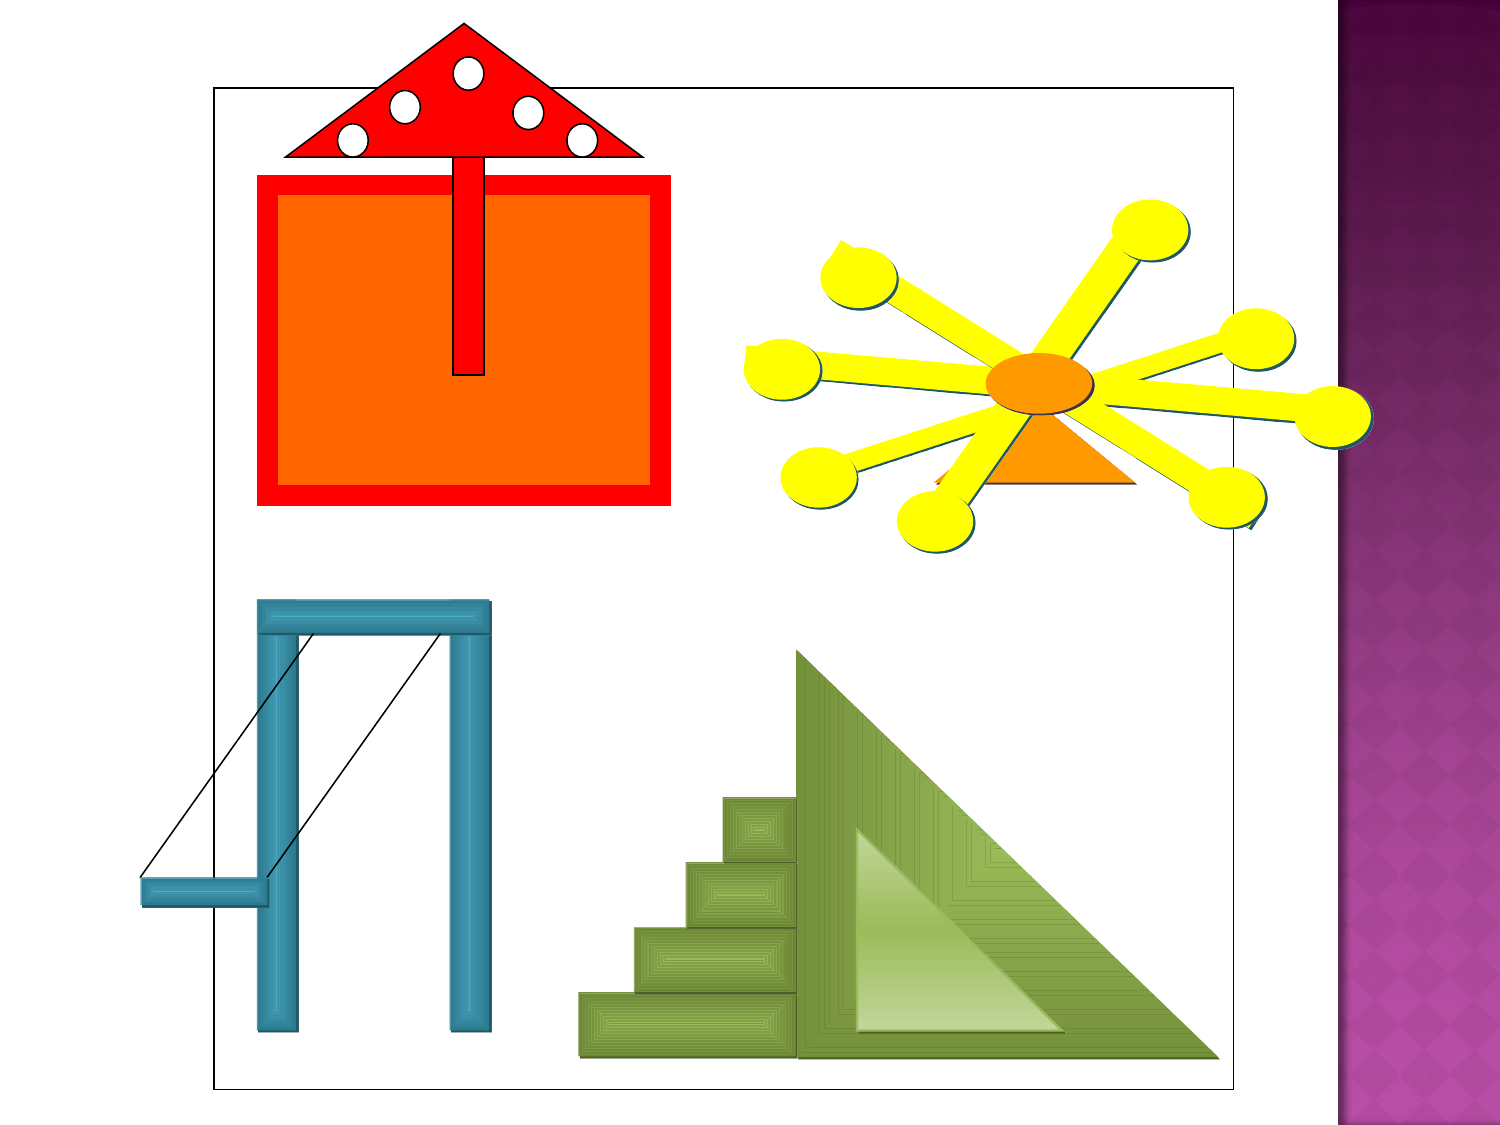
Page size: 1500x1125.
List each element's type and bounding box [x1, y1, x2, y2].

picture [1337, 0, 1500, 1125]
text_box [140, 23, 1371, 1090]
